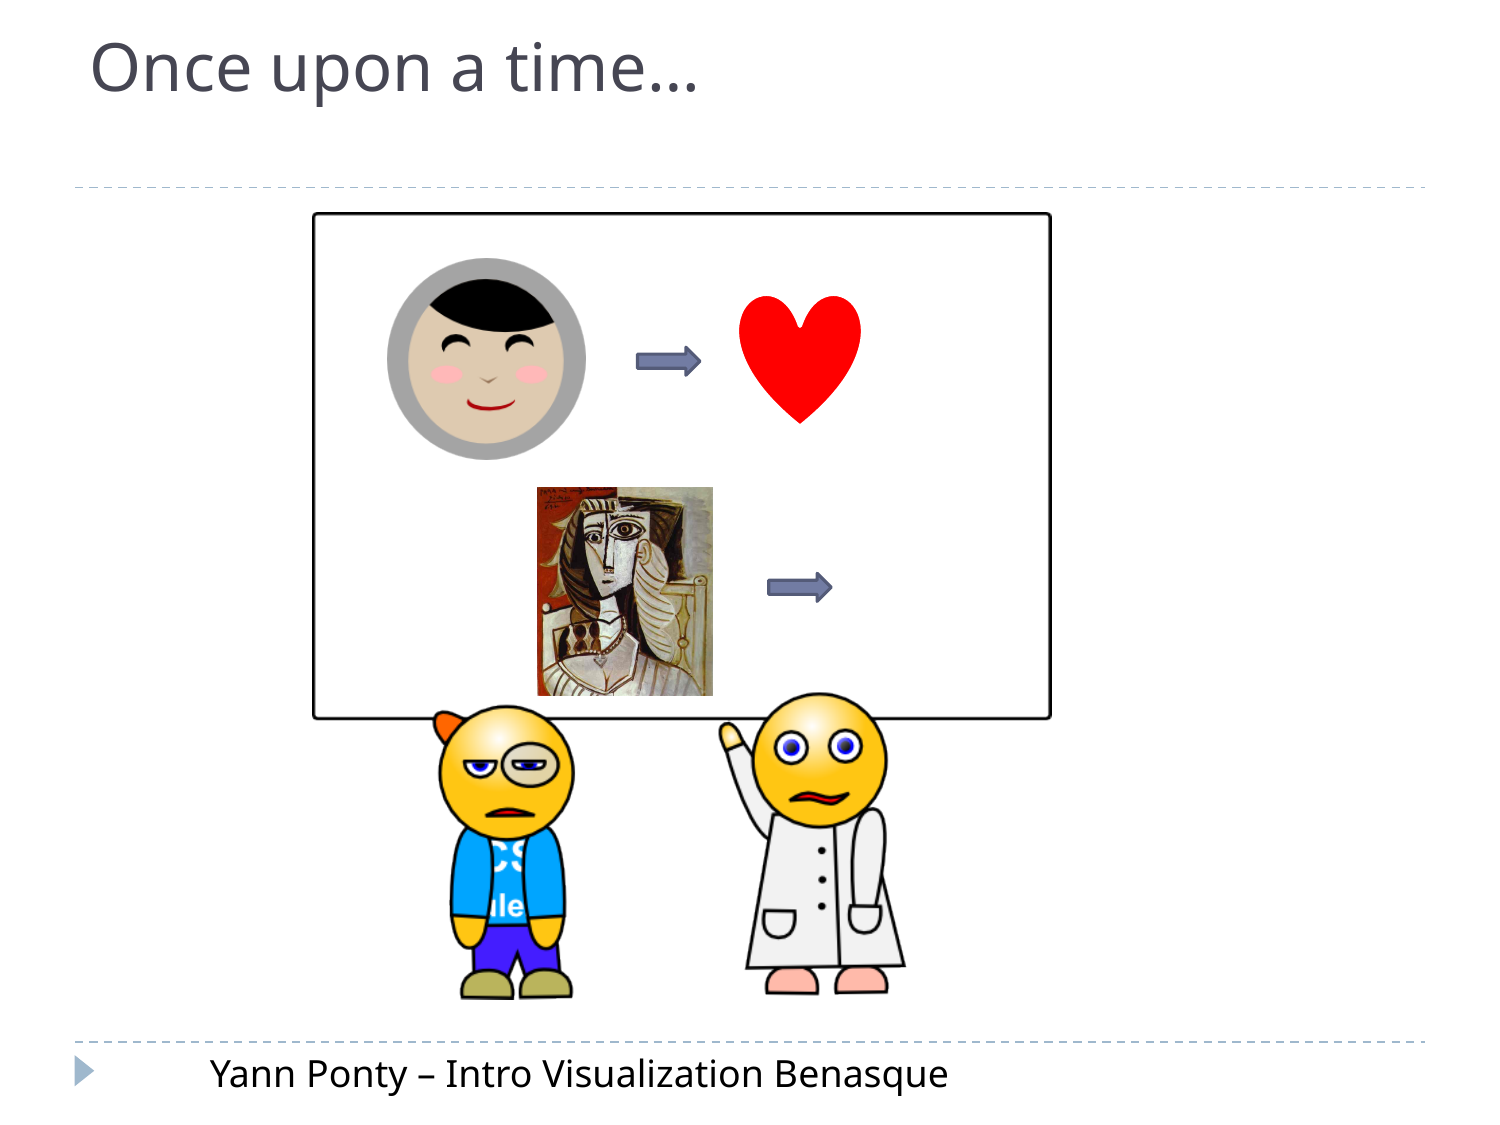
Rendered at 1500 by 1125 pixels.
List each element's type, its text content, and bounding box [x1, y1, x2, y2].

text_box [637, 347, 700, 376]
text_box [737, 293, 863, 427]
title Once upon a time… [75, 17, 1300, 113]
picture [312, 212, 1052, 1000]
text_box [768, 573, 832, 602]
